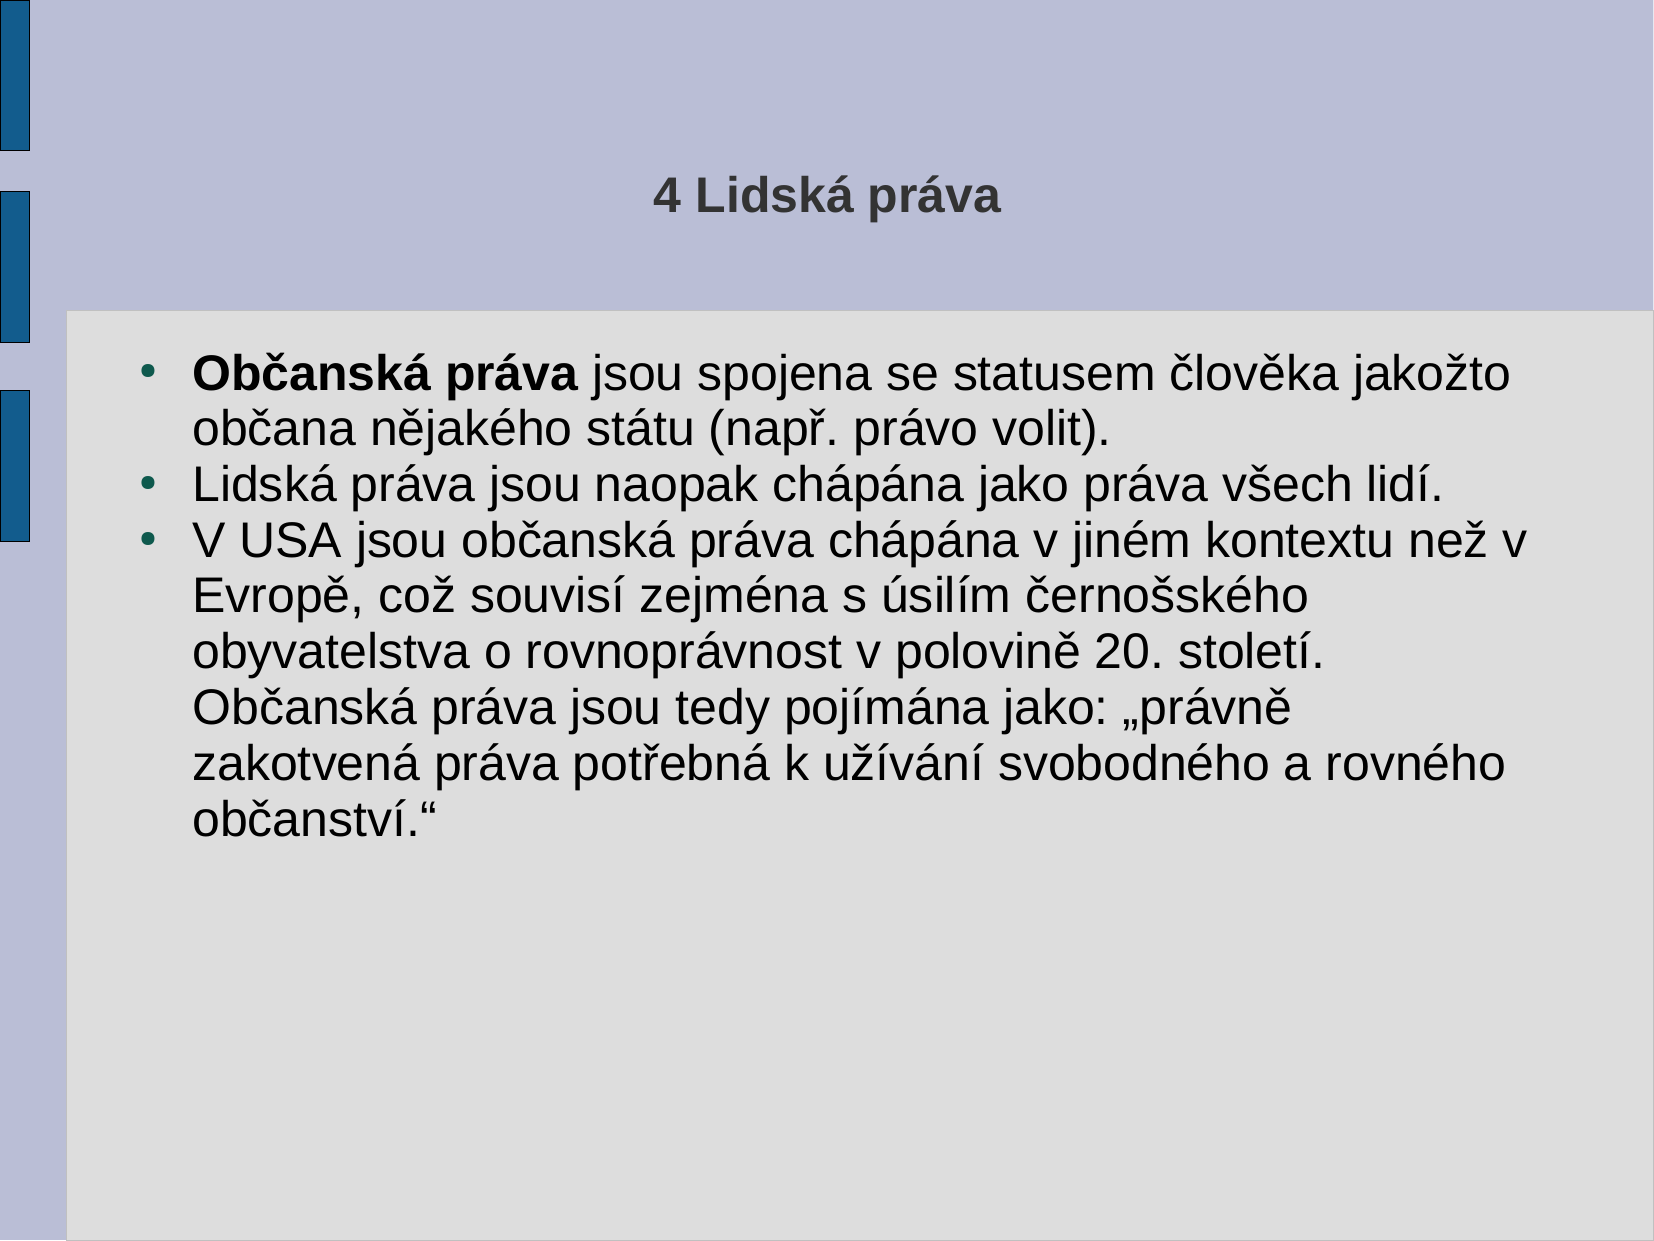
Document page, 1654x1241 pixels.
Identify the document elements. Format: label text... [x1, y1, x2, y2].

title 4 Lidská práva [121, 91, 1534, 299]
list Občanská práva jsou spojena se statusem člověka jakožto občana nějakého státu (např. právo volit). Lidská práva jsou naopak chápána jako práva všech lidí. V USA jsou občanská práva chápána v jiném kontextu než v Evropě, což souvisí zejména s úsilím černošského obyvatelstva o rovnoprávnost v polovině 20. století. Občanská práva jsou tedy pojímána jako: „právně zakotvená práva potřebná k užívání svobodného a rovného občanství.“ [121, 344, 1534, 1127]
